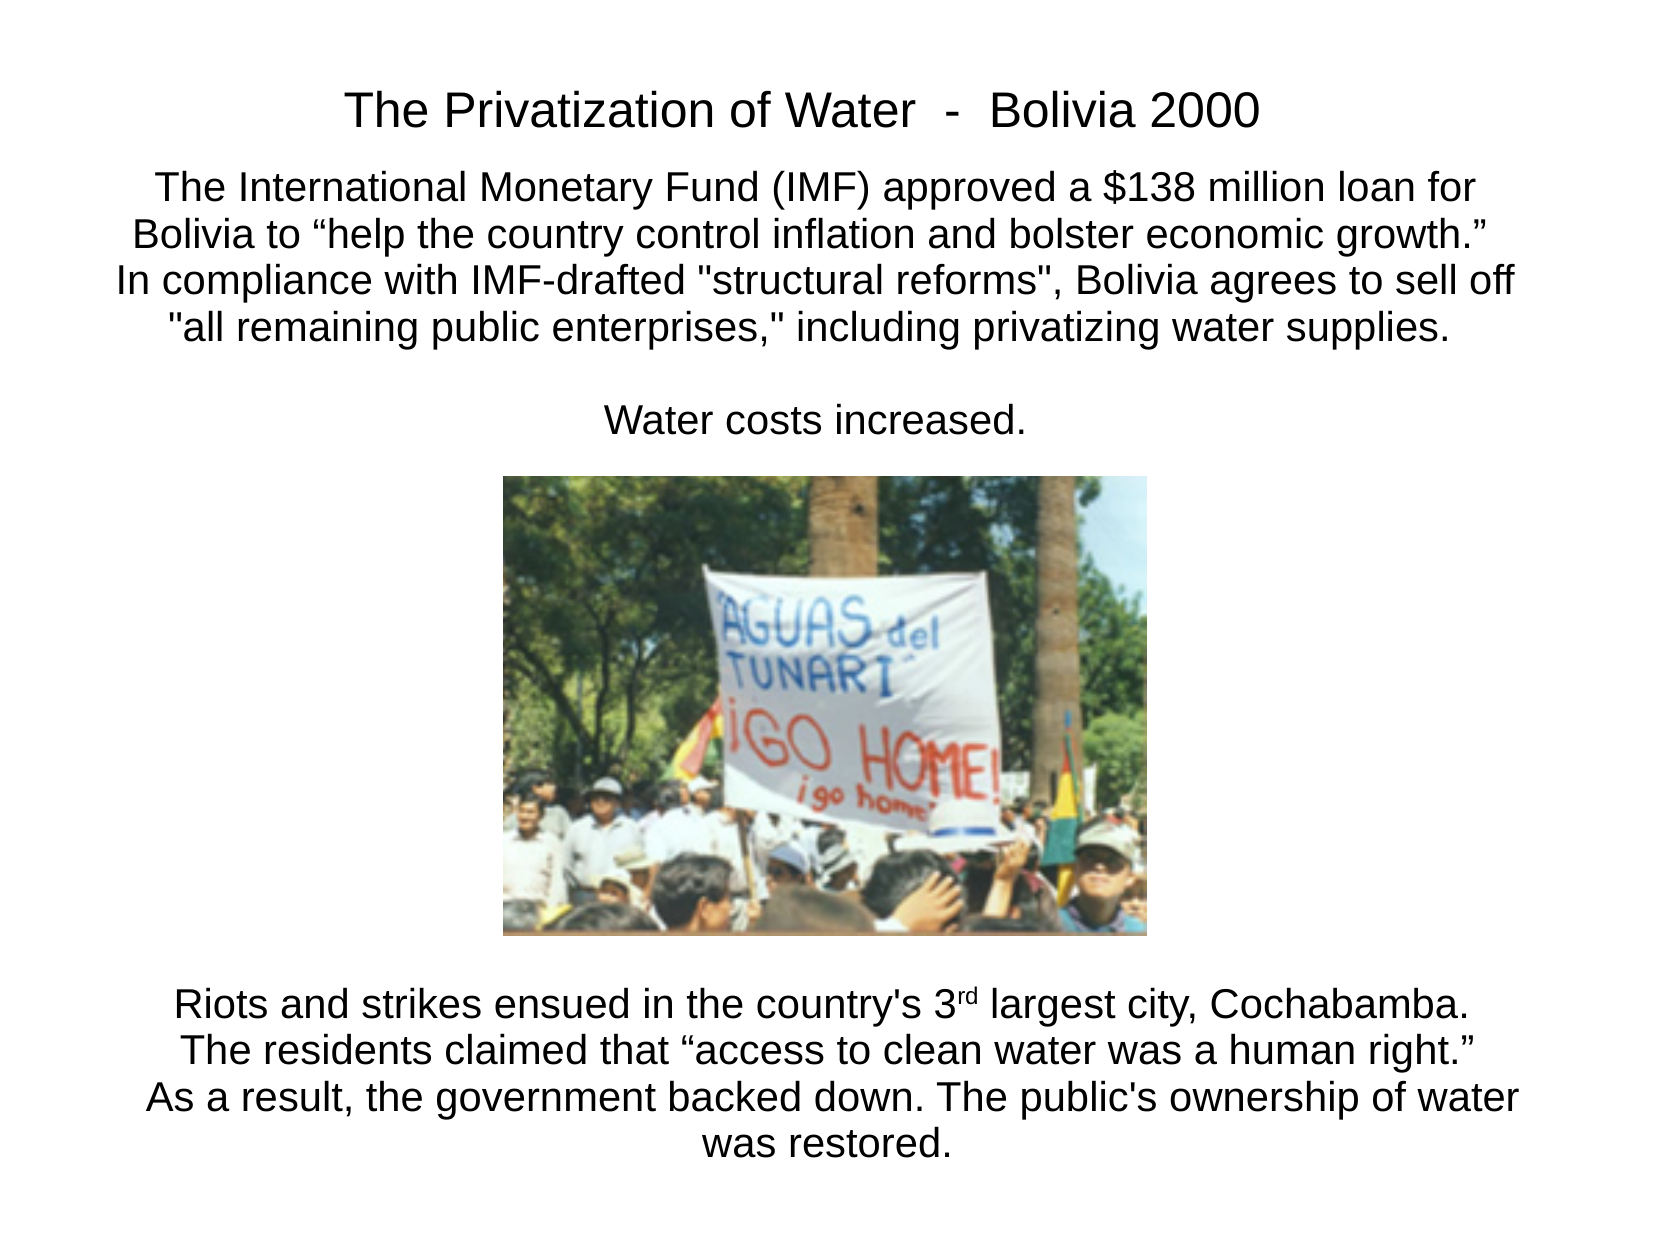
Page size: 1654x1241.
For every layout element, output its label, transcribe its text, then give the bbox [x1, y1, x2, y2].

text_box Riots and strikes ensued in the country's 3rd largest city, Cochabamba. The residents claimed that “access to clean water was a human right.” As a result, the government backed down. The public's ownership of water was restored. [105, 979, 1550, 1168]
picture [503, 476, 1147, 937]
text_box The International Monetary Fund (IMF) approved a $138 million loan for Bolivia to “help the country control inflation and bolster economic growth.” In compliance with IMF-drafted "structural reforms", Bolivia agrees to sell off "all remaining public enterprises," including privatizing water supplies. Water costs increased. [93, 164, 1539, 490]
text_box The Privatization of Water - Bolivia 2000 [225, 60, 1381, 160]
